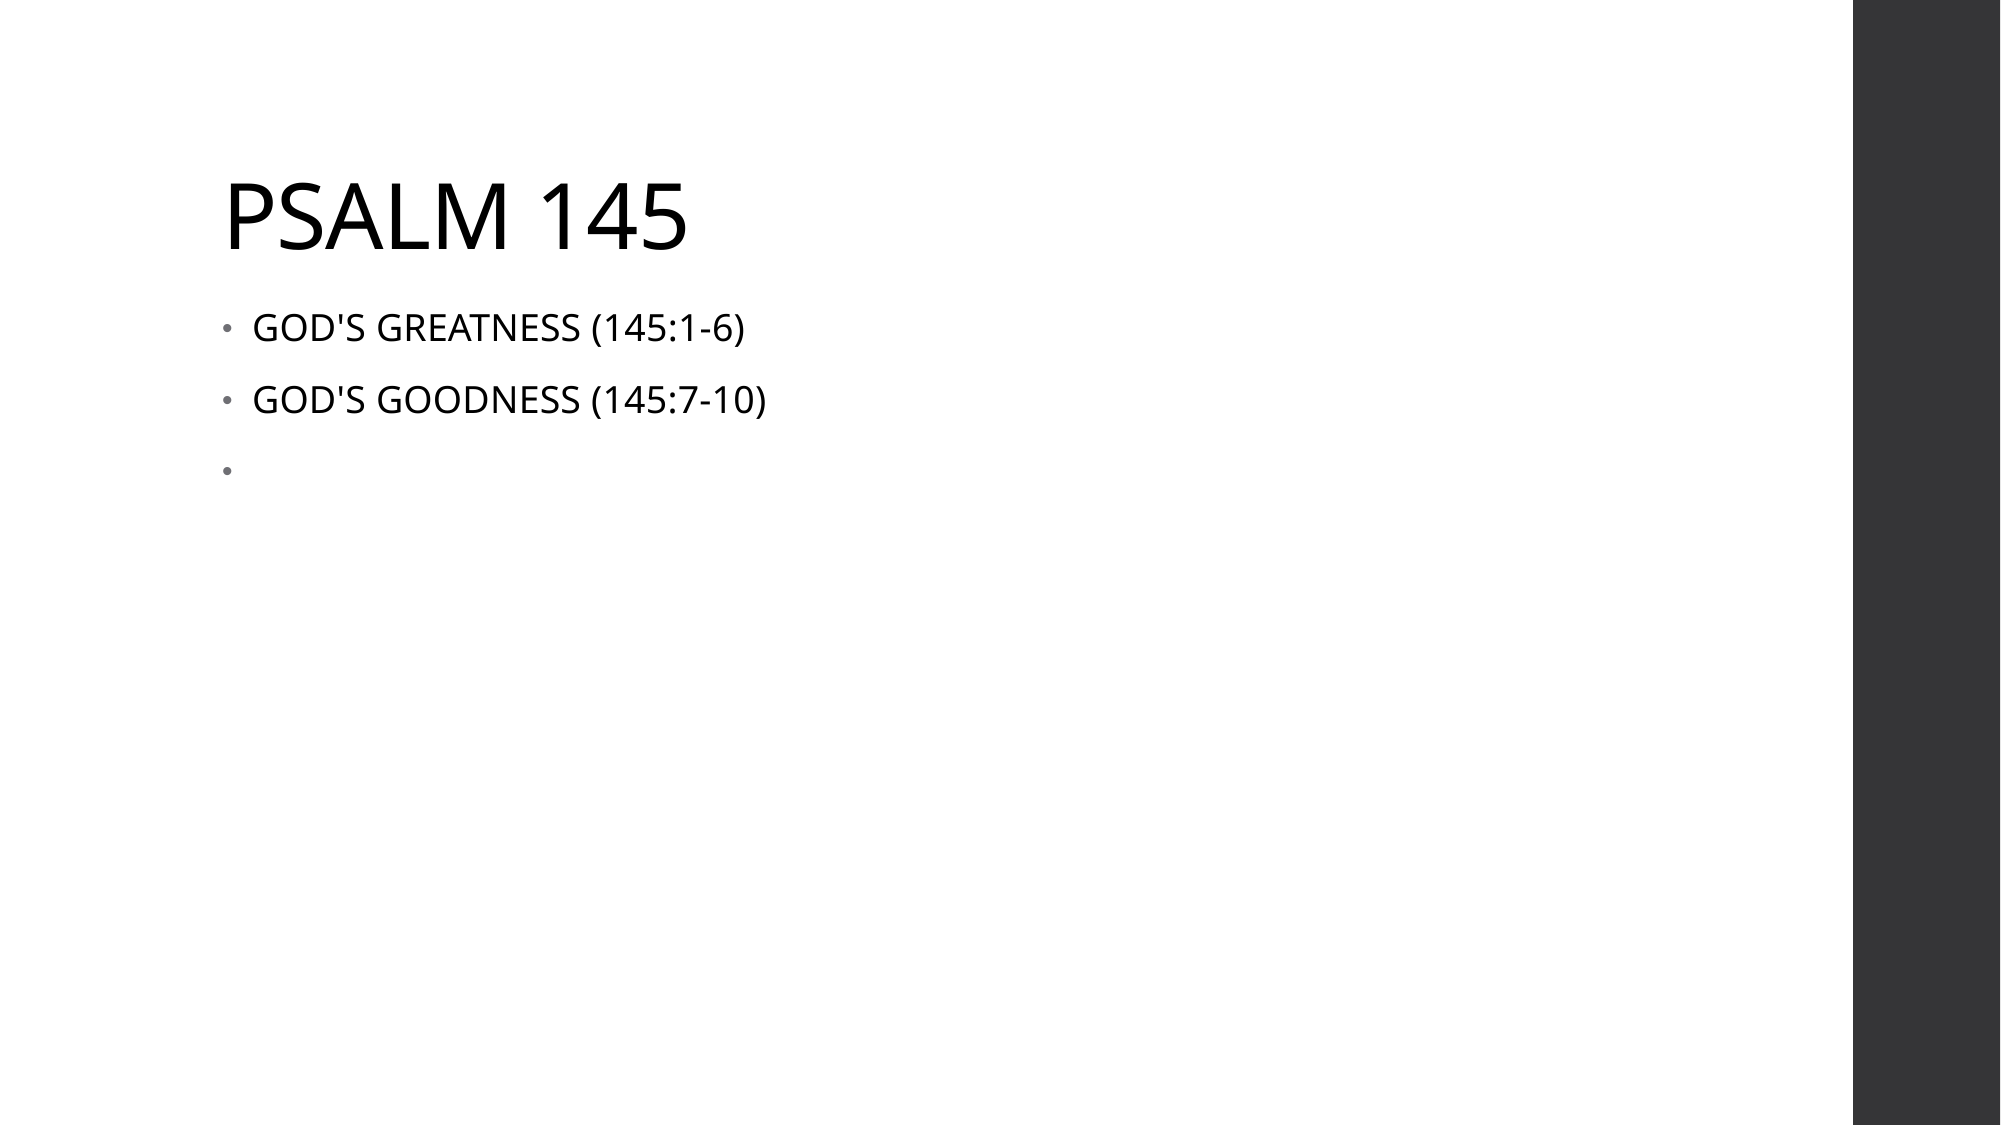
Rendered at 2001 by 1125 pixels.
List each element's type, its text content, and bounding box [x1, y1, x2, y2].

list GOD'S GREATNESS (145:1-6) GOD'S GOODNESS (145:7-10) [206, 299, 1617, 1014]
title PSALM 145 [206, 60, 1797, 278]
